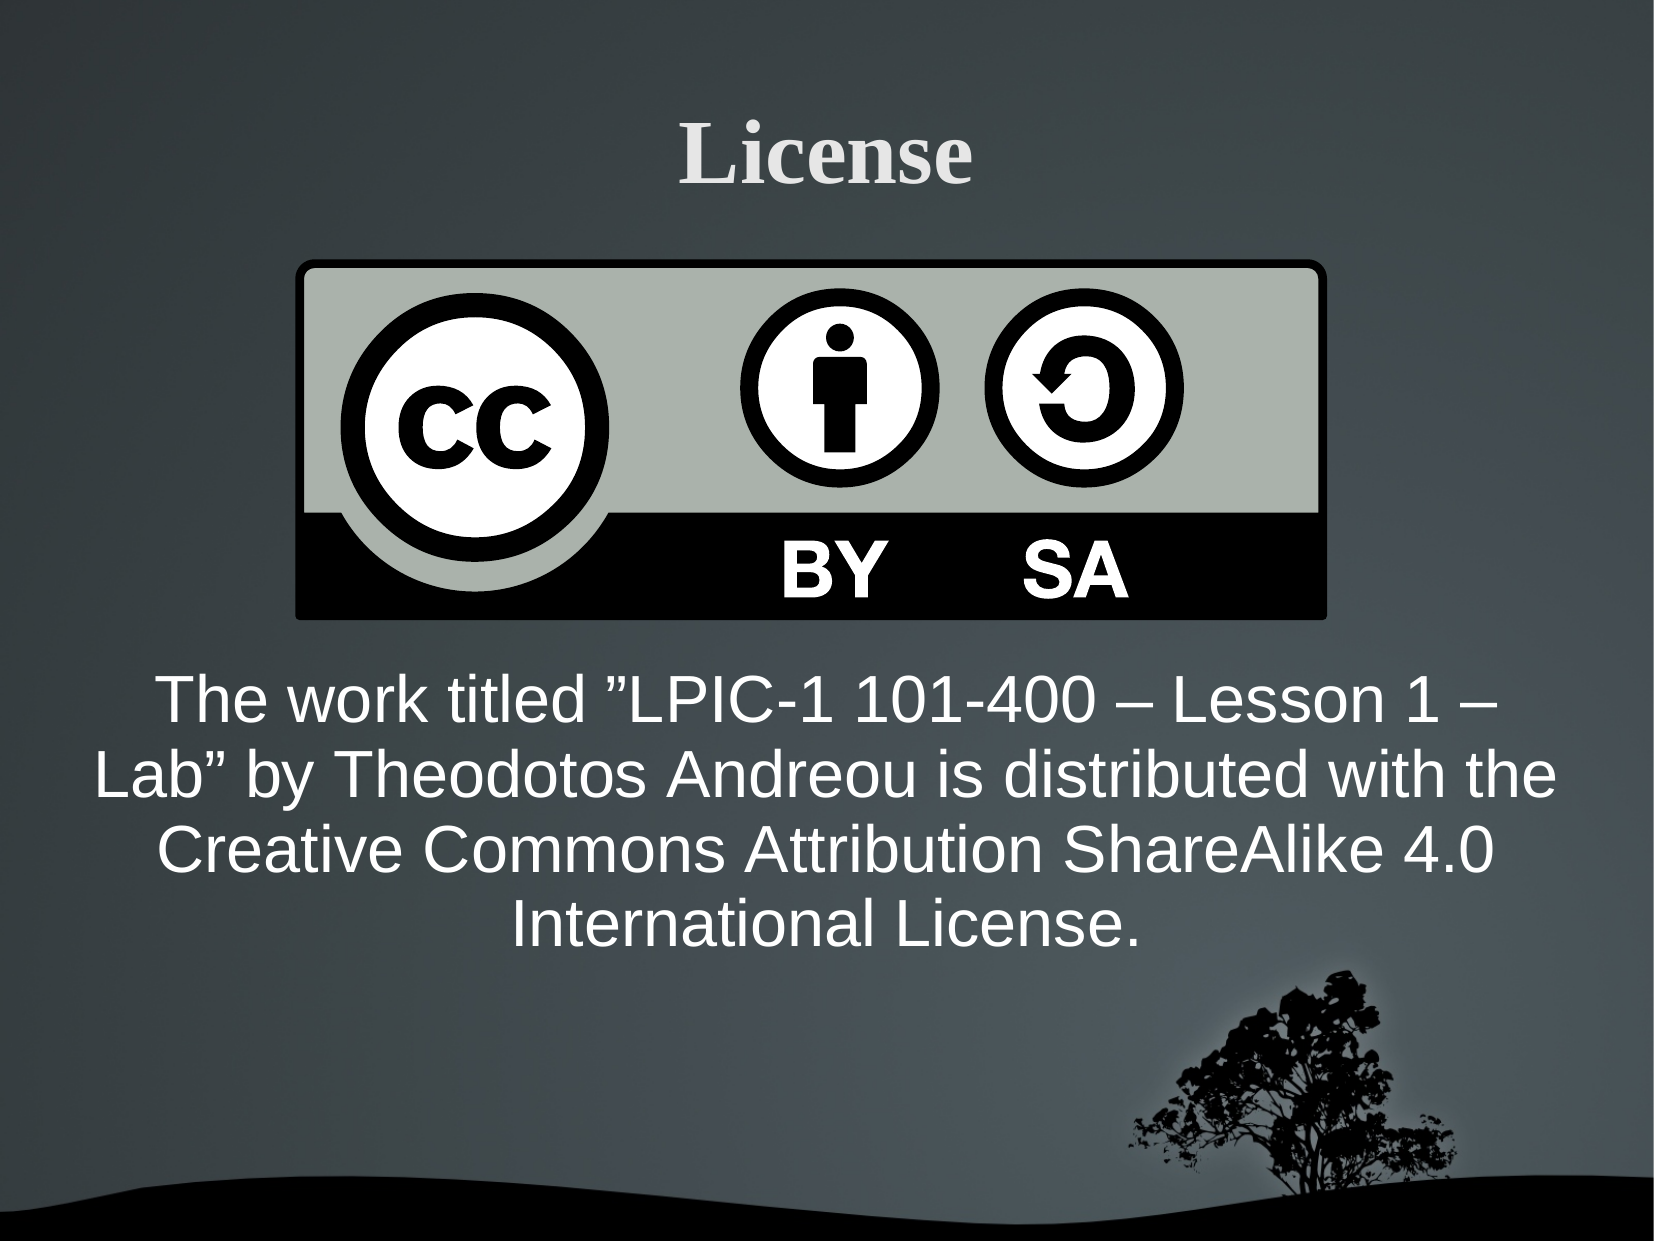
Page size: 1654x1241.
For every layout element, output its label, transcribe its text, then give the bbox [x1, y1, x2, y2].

subtitle The work titled ”LPIC-1 101-400 – Lesson 1 – Lab” by Theodotos Andreou is distributed with the Creative Commons Attribution ShareAlike 4.0 International License. [82, 290, 1571, 1109]
picture [0, 0, 1654, 1241]
title License [82, 49, 1571, 257]
